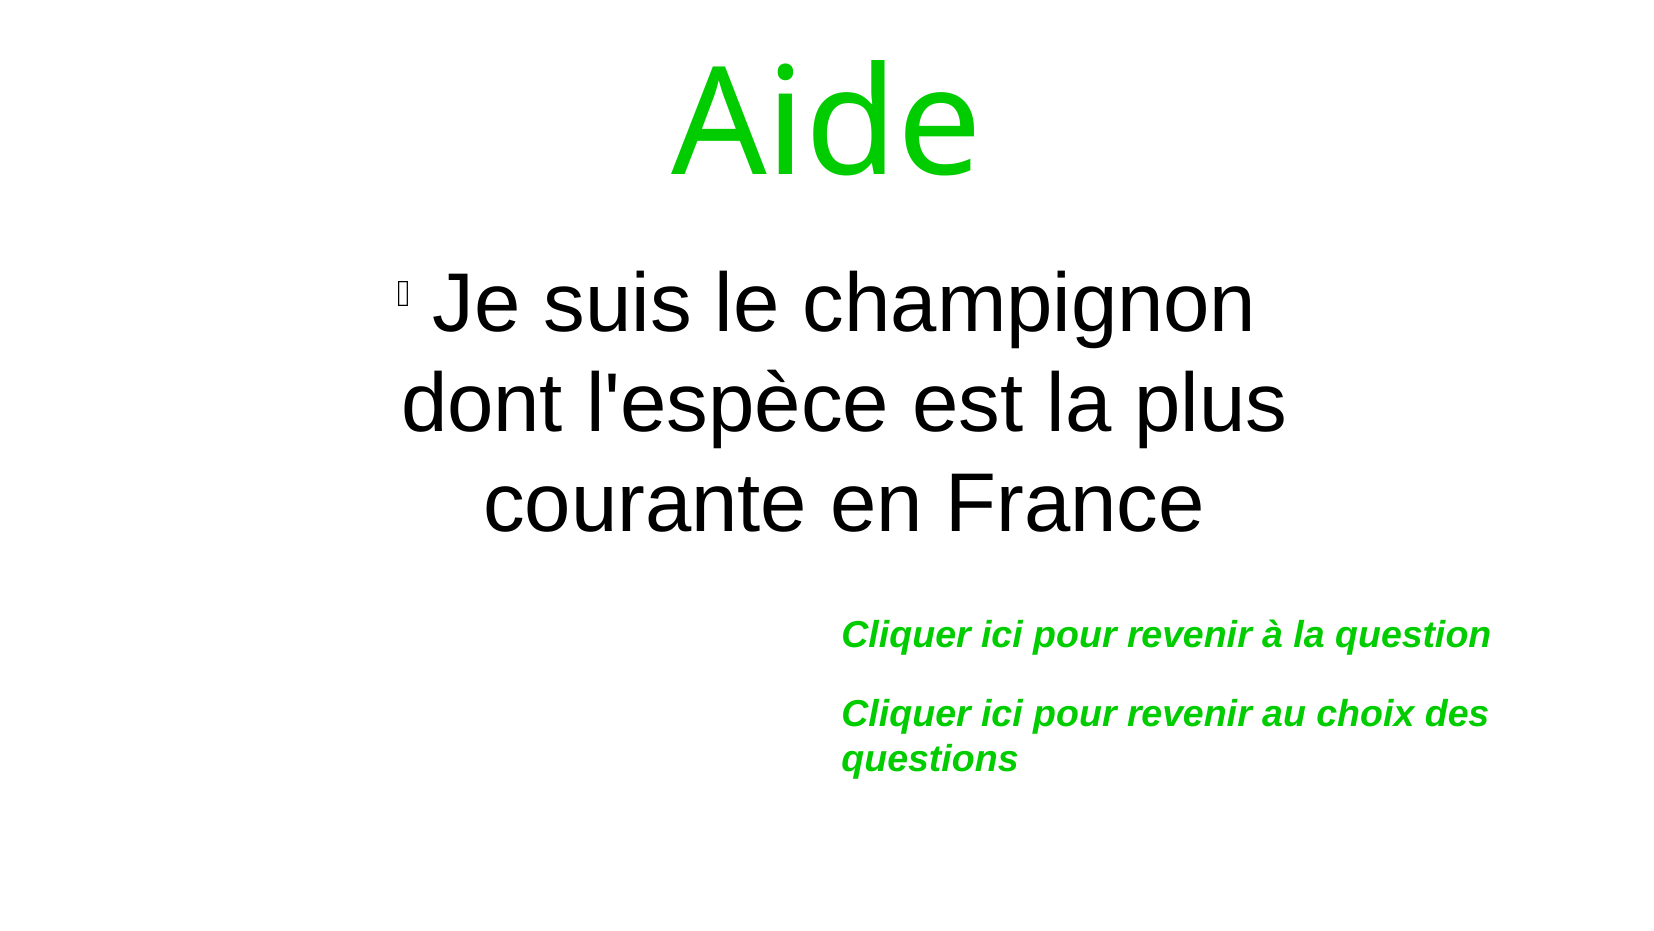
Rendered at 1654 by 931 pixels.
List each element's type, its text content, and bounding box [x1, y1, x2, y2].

text_box Je suis le champignon dont l'espèce est la plus courante en France [342, 247, 1311, 452]
text_box Aide [82, 37, 1571, 193]
text_box Cliquer ici pour revenir à la question [826, 602, 1524, 645]
text_box Cliquer ici pour revenir au choix des questions [826, 682, 1524, 757]
